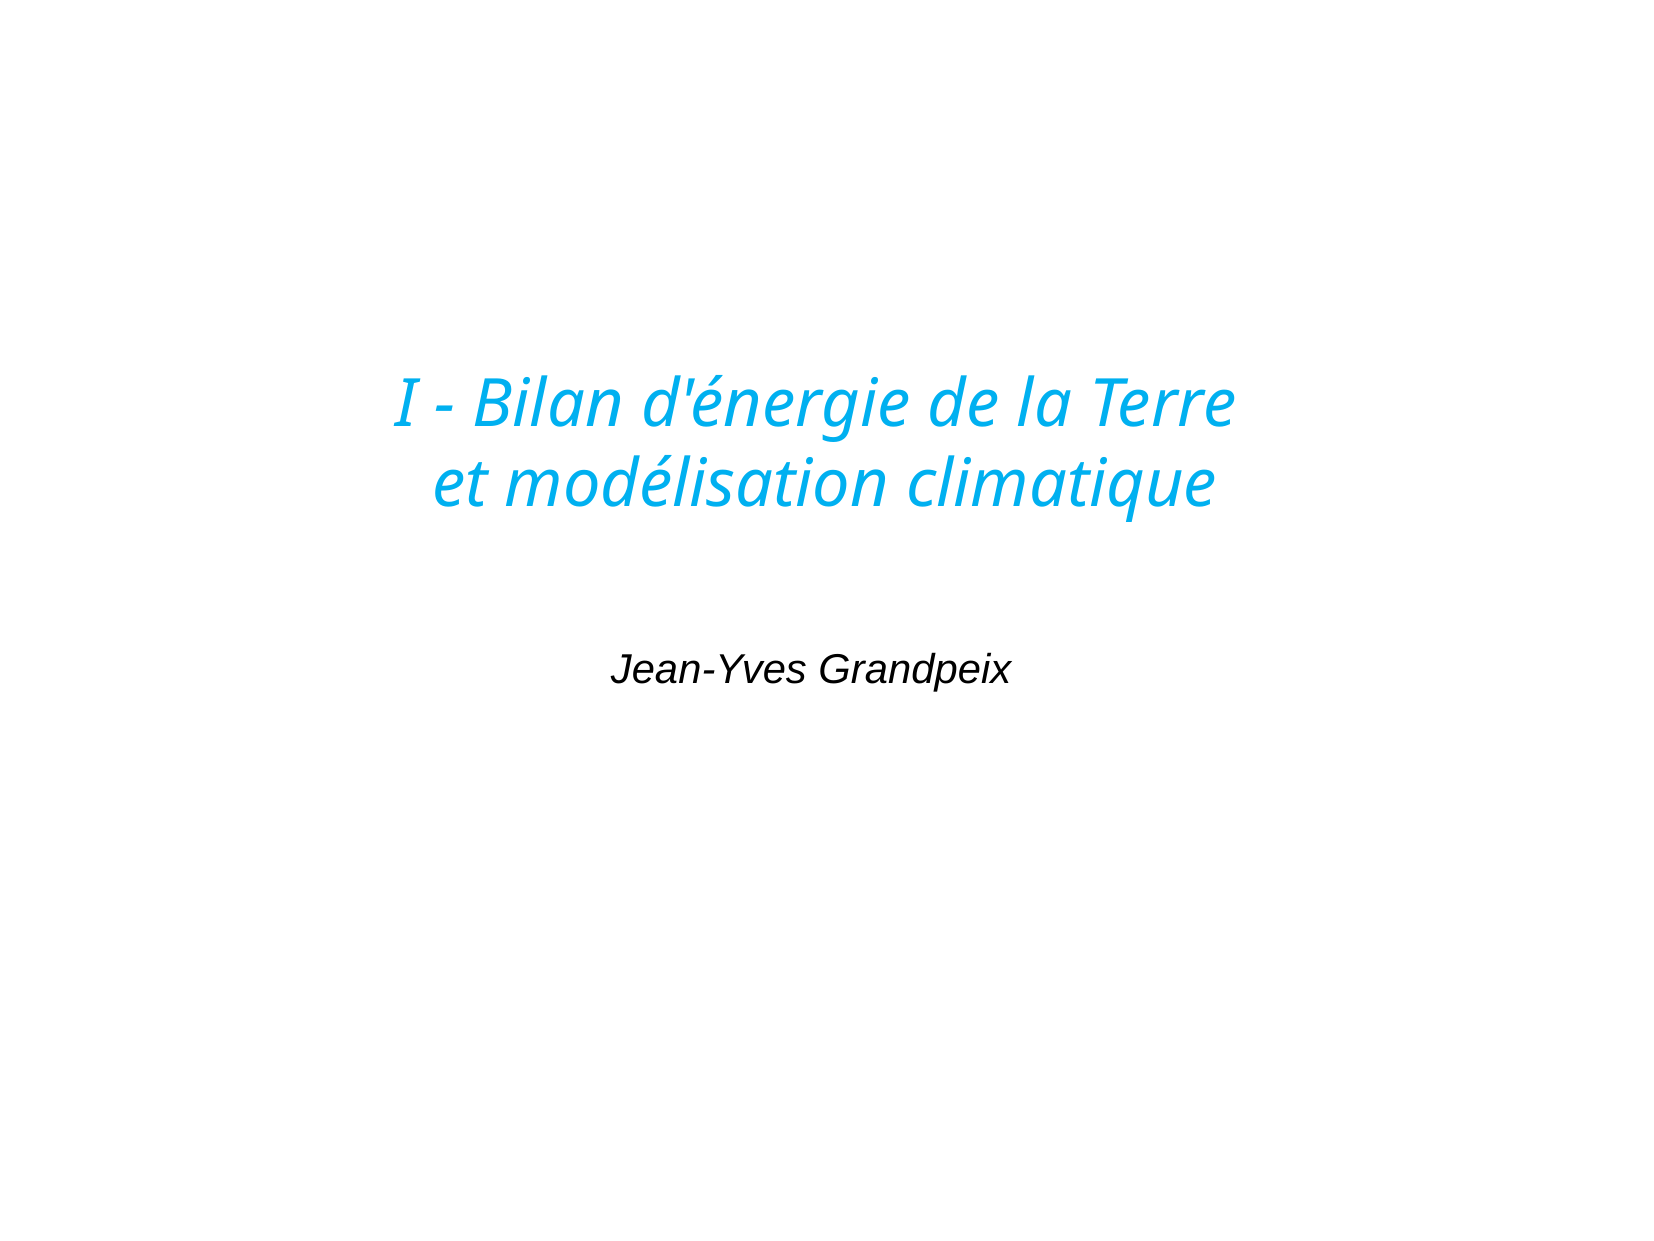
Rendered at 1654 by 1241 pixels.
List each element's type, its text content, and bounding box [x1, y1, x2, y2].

text_box Jean-Yves Grandpeix [135, 634, 1488, 781]
text_box I - Bilan d'énergie de la Terre et modélisation climatique [83, 352, 1568, 546]
